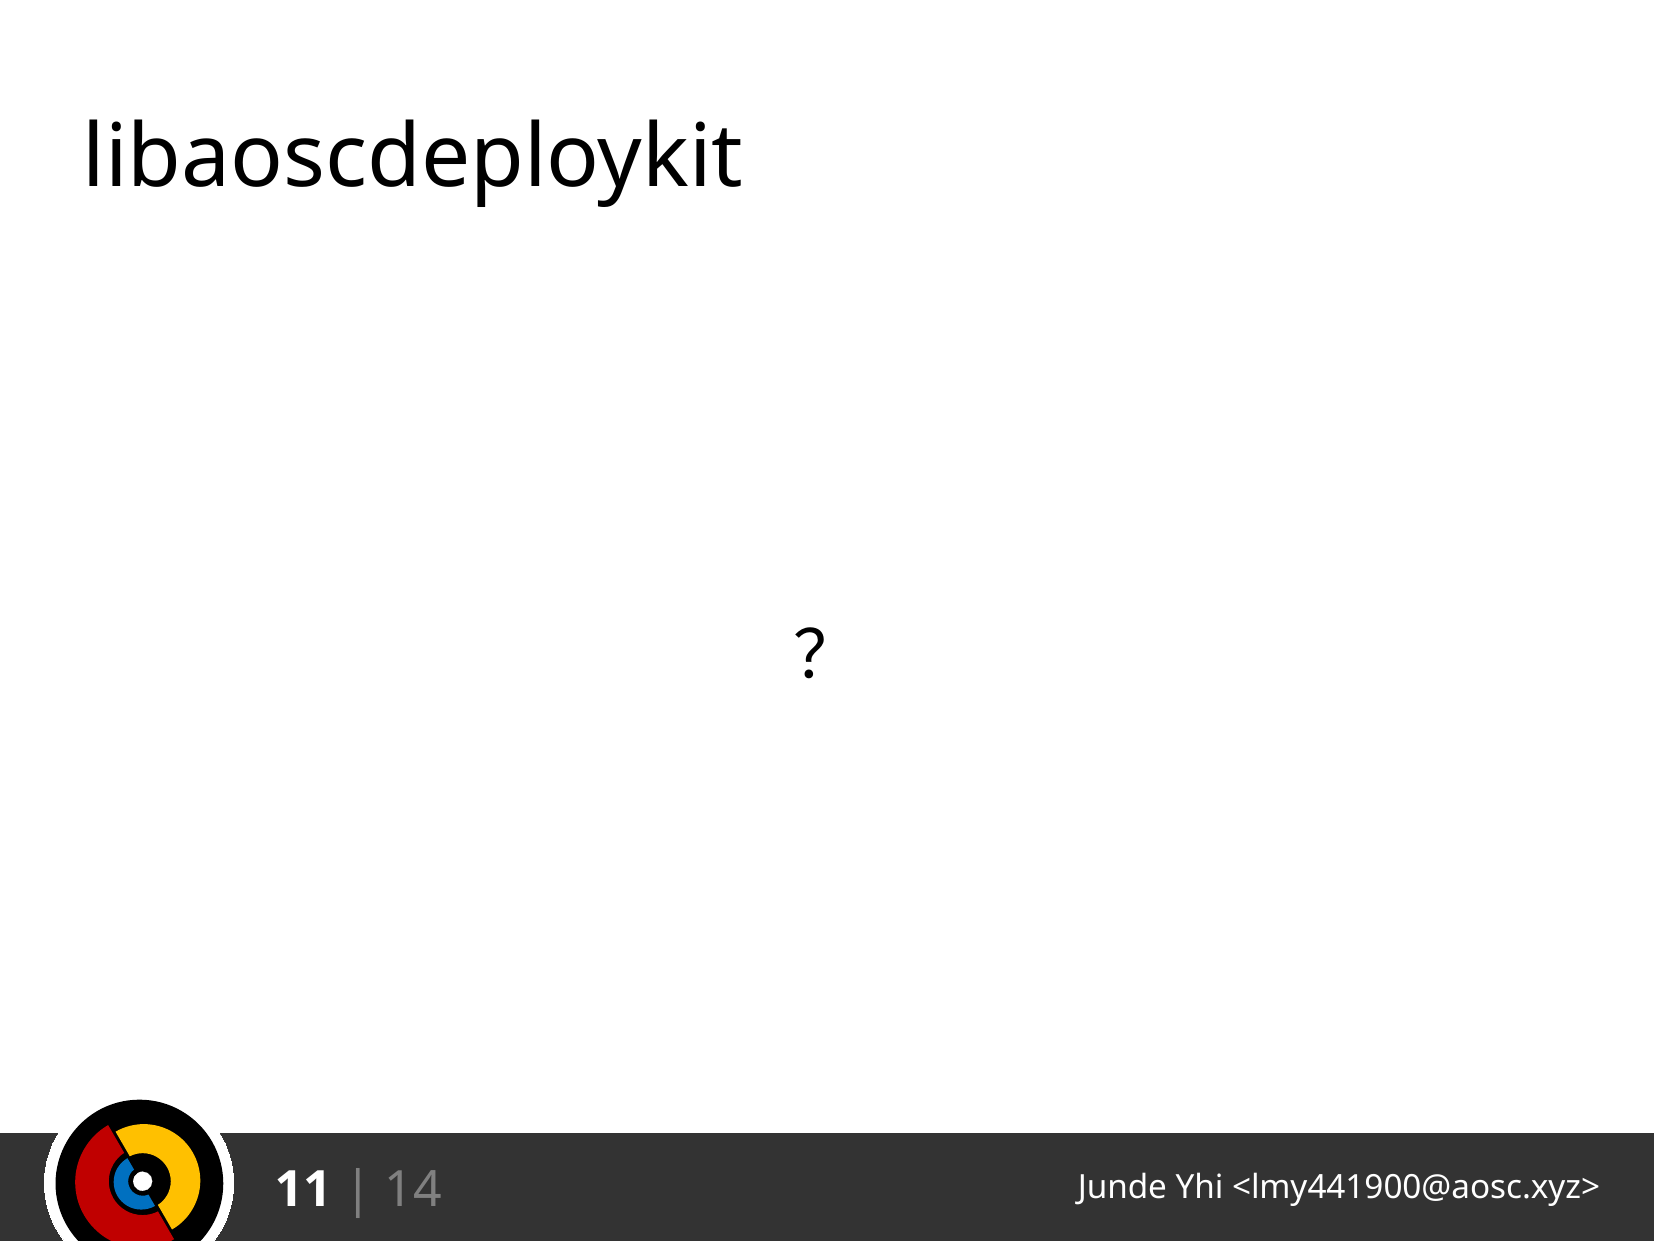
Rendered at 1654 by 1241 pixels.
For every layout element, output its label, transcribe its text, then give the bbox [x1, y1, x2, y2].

title libaoscdeploykit [82, 49, 1571, 257]
subtitle ？ [82, 290, 1571, 1010]
